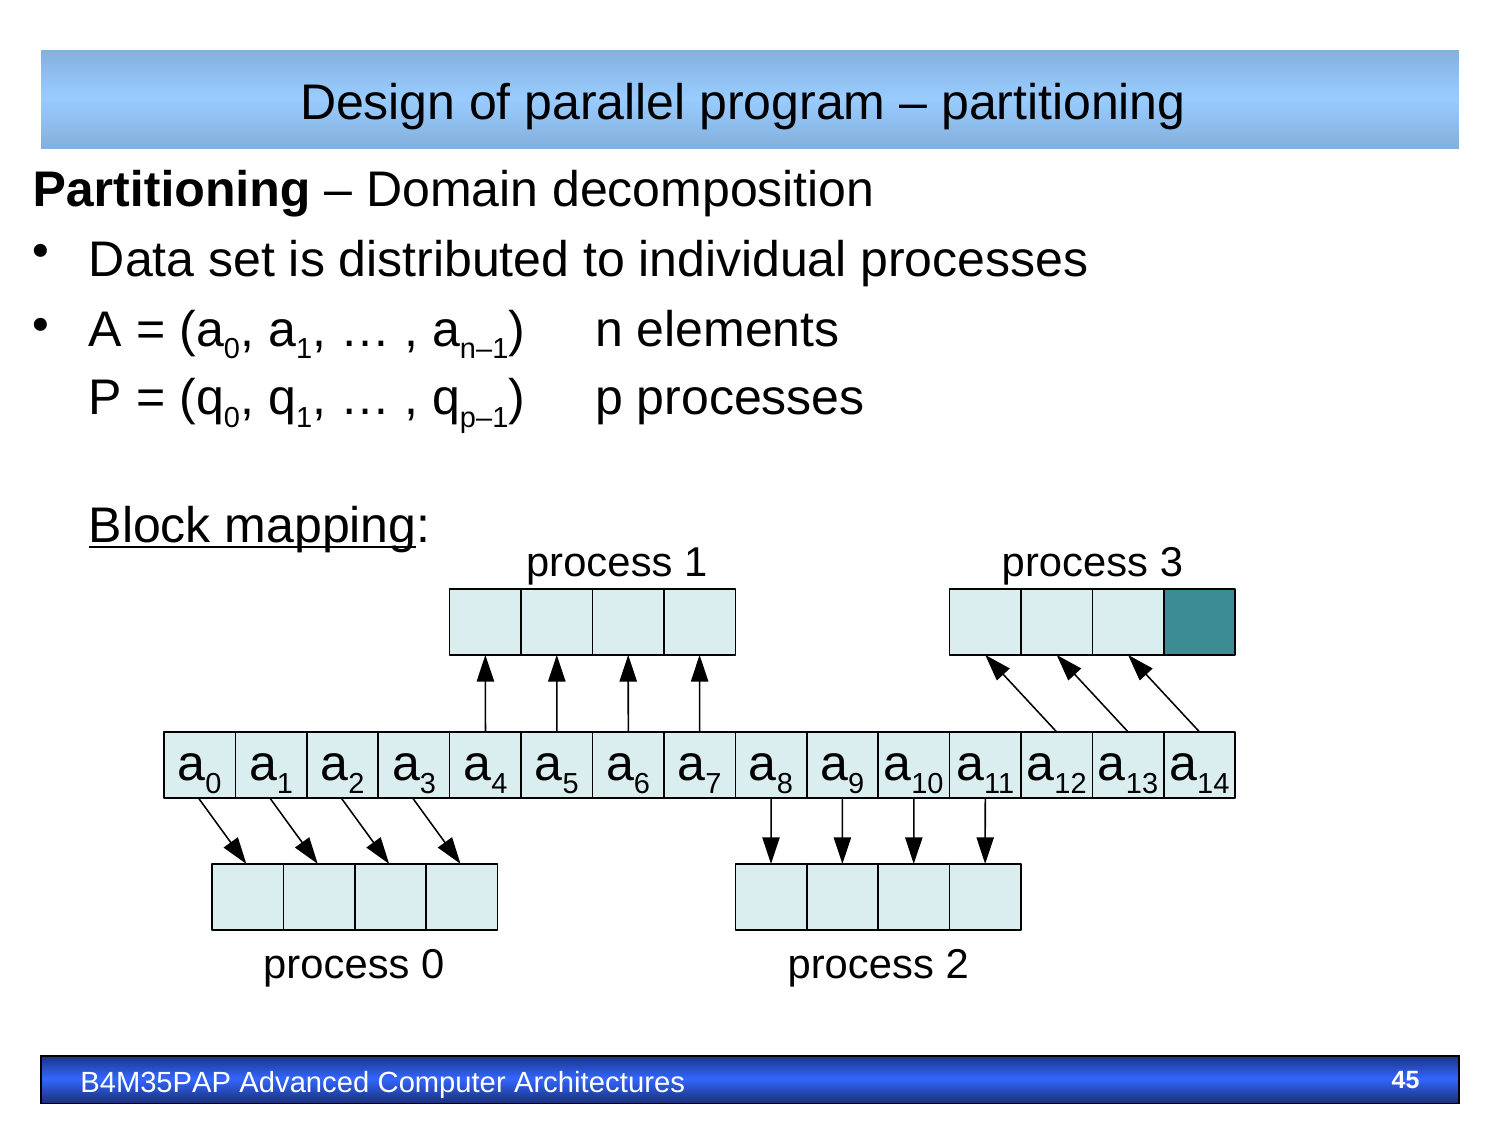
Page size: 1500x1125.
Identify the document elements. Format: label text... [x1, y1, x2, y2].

text_box a0 [164, 731, 235, 798]
text_box process 0 [248, 929, 460, 995]
text_box a4 [449, 731, 521, 798]
text_box a13 [1092, 731, 1163, 798]
text_box process 1 [511, 527, 723, 593]
text_box a7 [663, 731, 735, 798]
text_box a11 [949, 731, 1021, 798]
text_box a10 [878, 731, 949, 798]
text_box a5 [521, 731, 592, 798]
text_box a6 [592, 731, 663, 798]
text_box a2 [306, 731, 378, 798]
text_box [449, 588, 736, 732]
text_box a8 [735, 731, 806, 798]
text_box process 2 [772, 929, 984, 995]
text_box [949, 588, 1236, 732]
text_box a1 [235, 731, 306, 798]
list Partitioning – Domain decomposition Data set is distributed to individual processes A = (a0, a1, … , an–1) n elements P = (q0, q1, … , qp–1) p processes Block mapping: [17, 148, 1477, 1000]
text_box [735, 797, 1021, 930]
title Design of parallel program – partitioning [41, 50, 1459, 148]
text_box a12 [1021, 731, 1092, 798]
text_box process 3 [986, 527, 1198, 593]
text_box a14 [1163, 731, 1236, 798]
text_box a3 [378, 731, 449, 798]
text_box [198, 797, 498, 930]
text_box a9 [806, 731, 878, 798]
